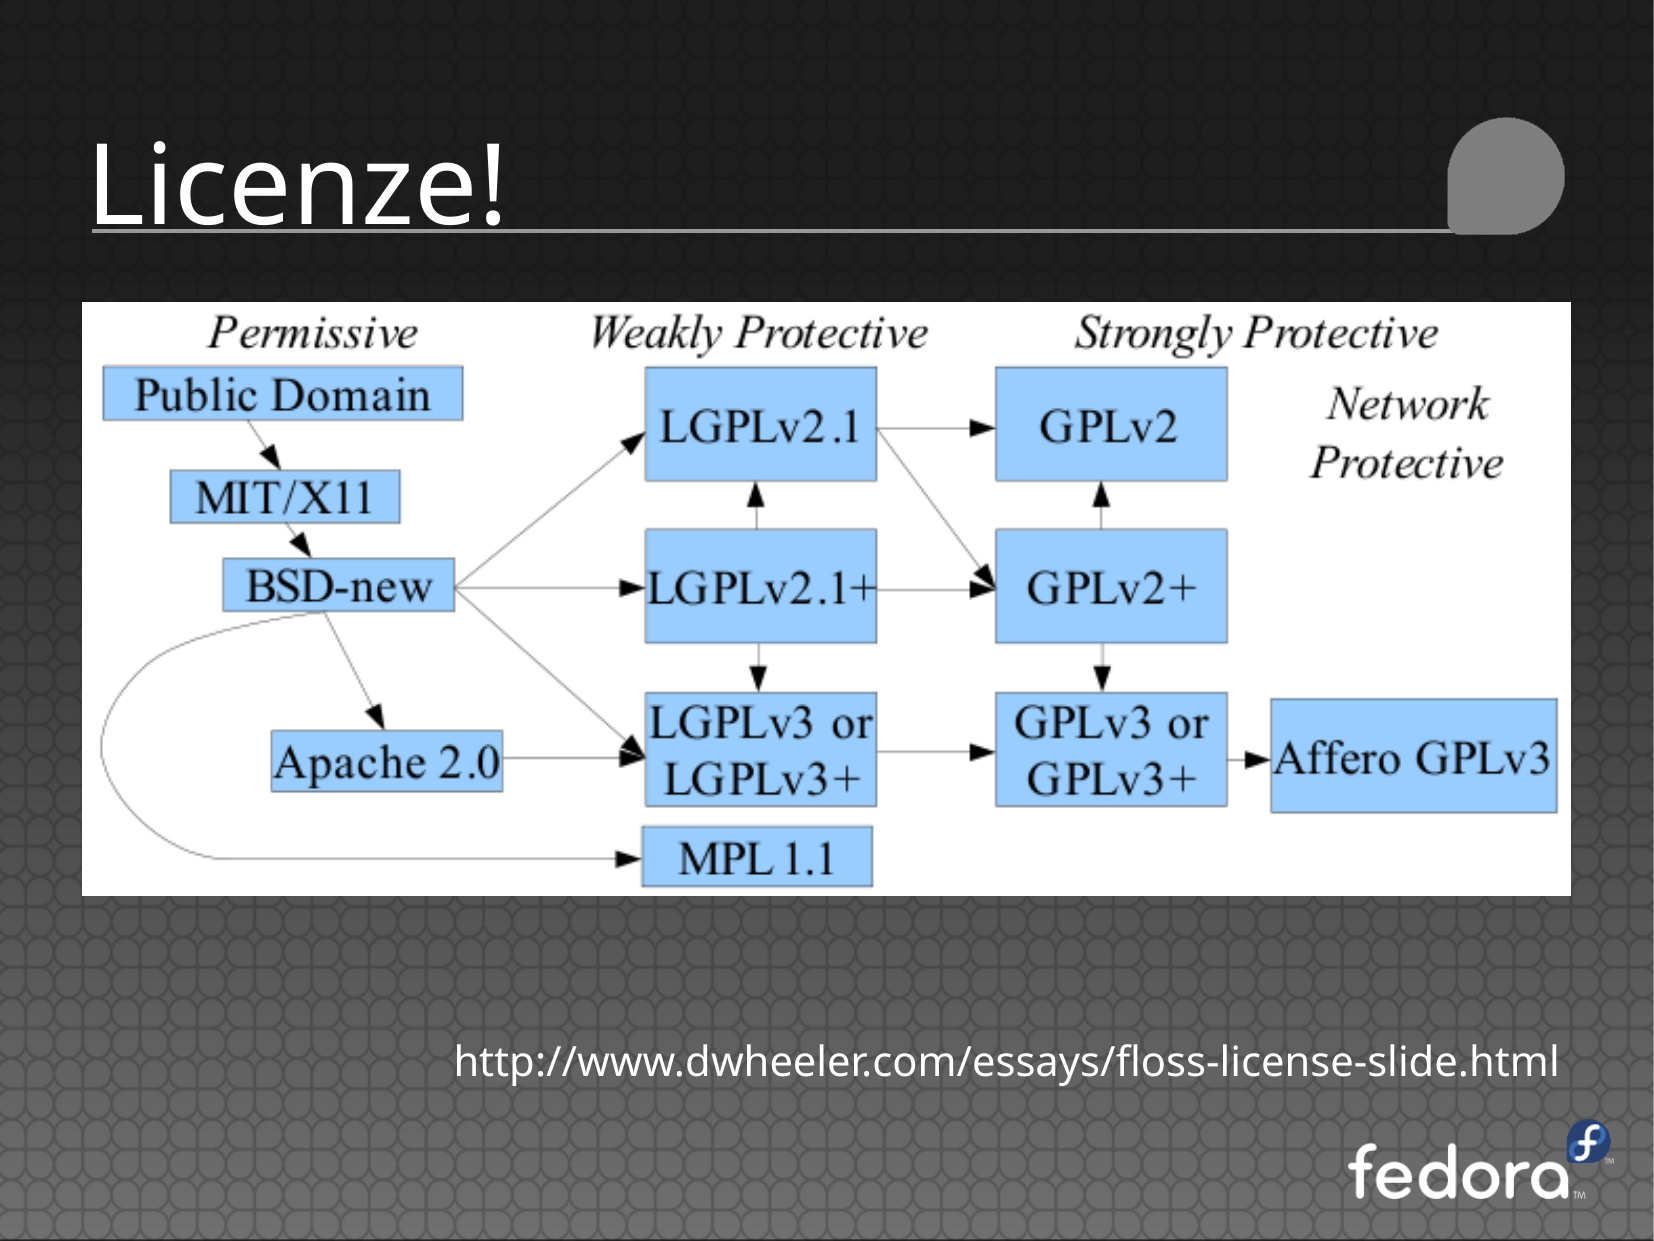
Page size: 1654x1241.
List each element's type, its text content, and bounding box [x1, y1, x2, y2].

picture [0, 0, 1654, 1241]
title Licenze! [86, 112, 1576, 249]
text_box http://www.dwheeler.com/essays/floss-license-slide.html [412, 1024, 1576, 1088]
